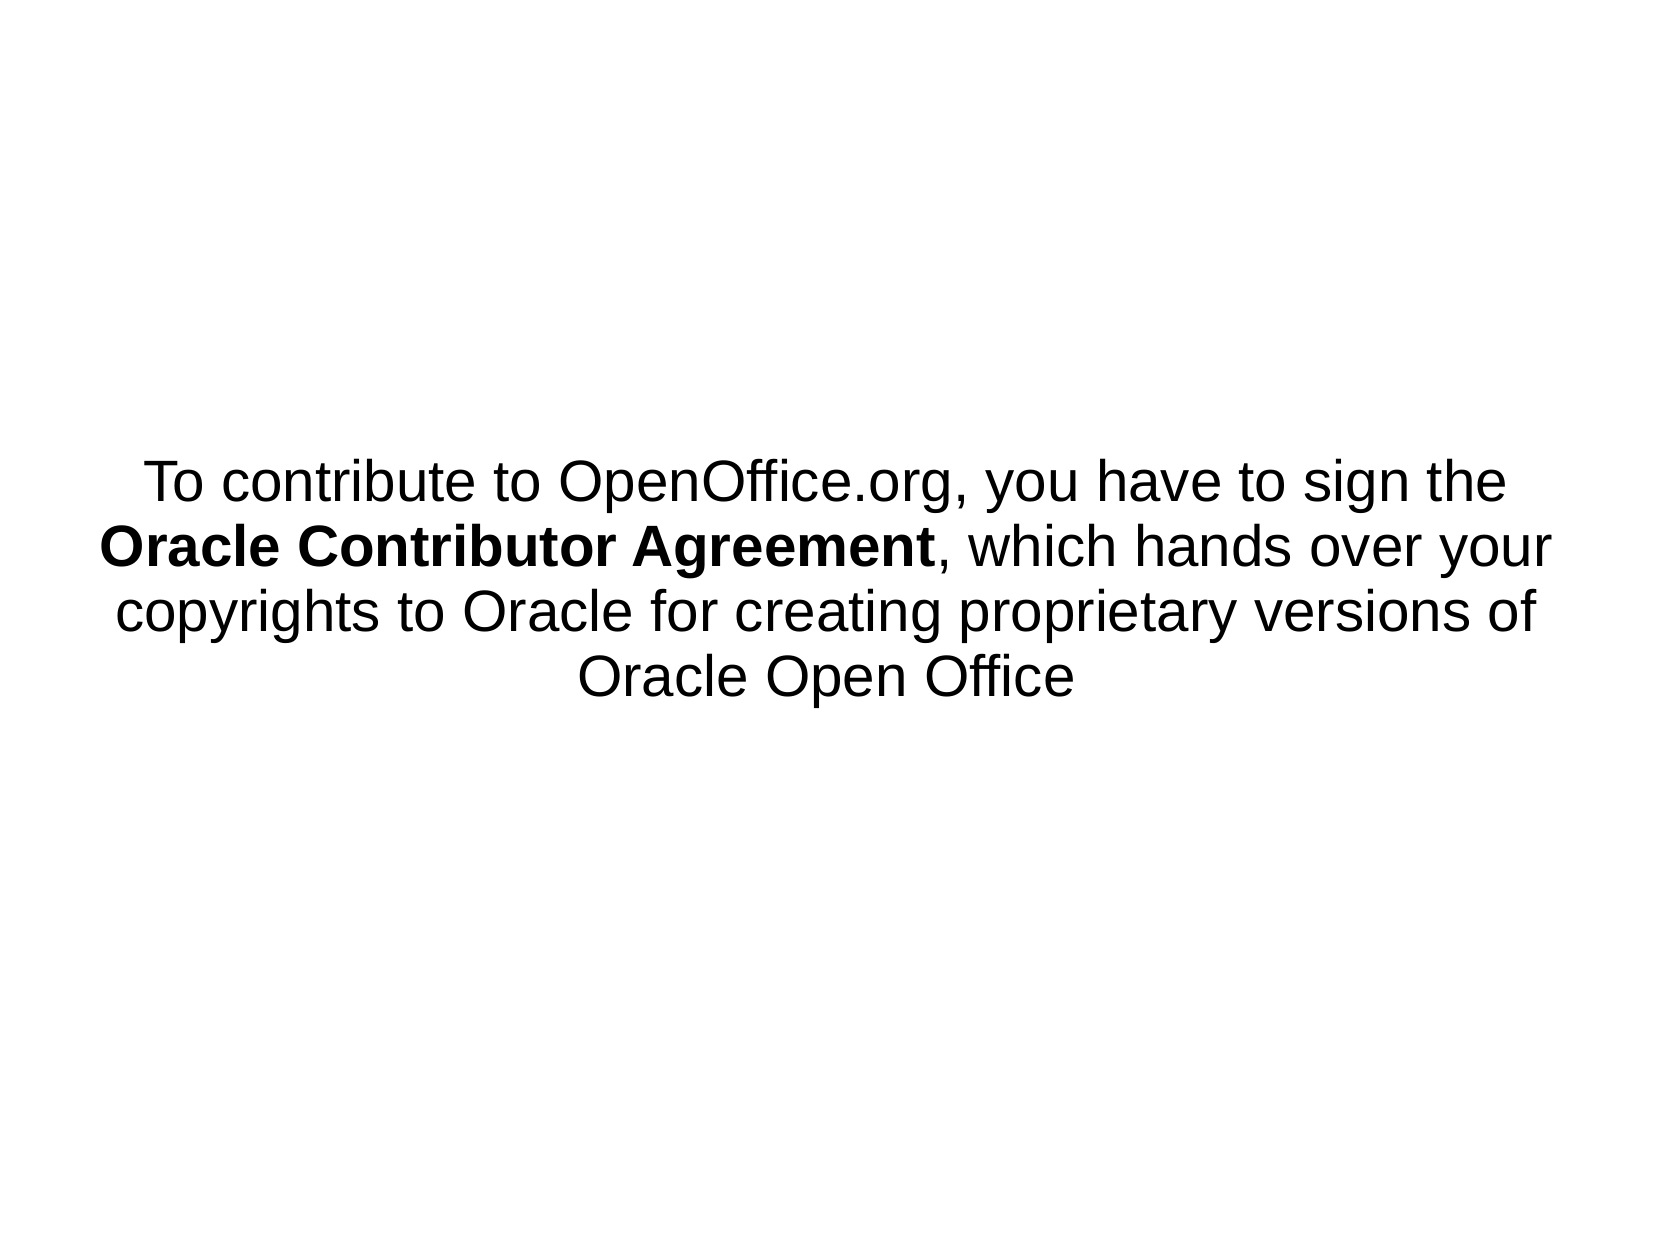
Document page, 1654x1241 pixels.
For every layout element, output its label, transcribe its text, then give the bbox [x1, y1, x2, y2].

subtitle To contribute to OpenOffice.org, you have to sign the Oracle Contributor Agreement, which hands over your copyrights to Oracle for creating proprietary versions of Oracle Open Office [82, 49, 1571, 1109]
